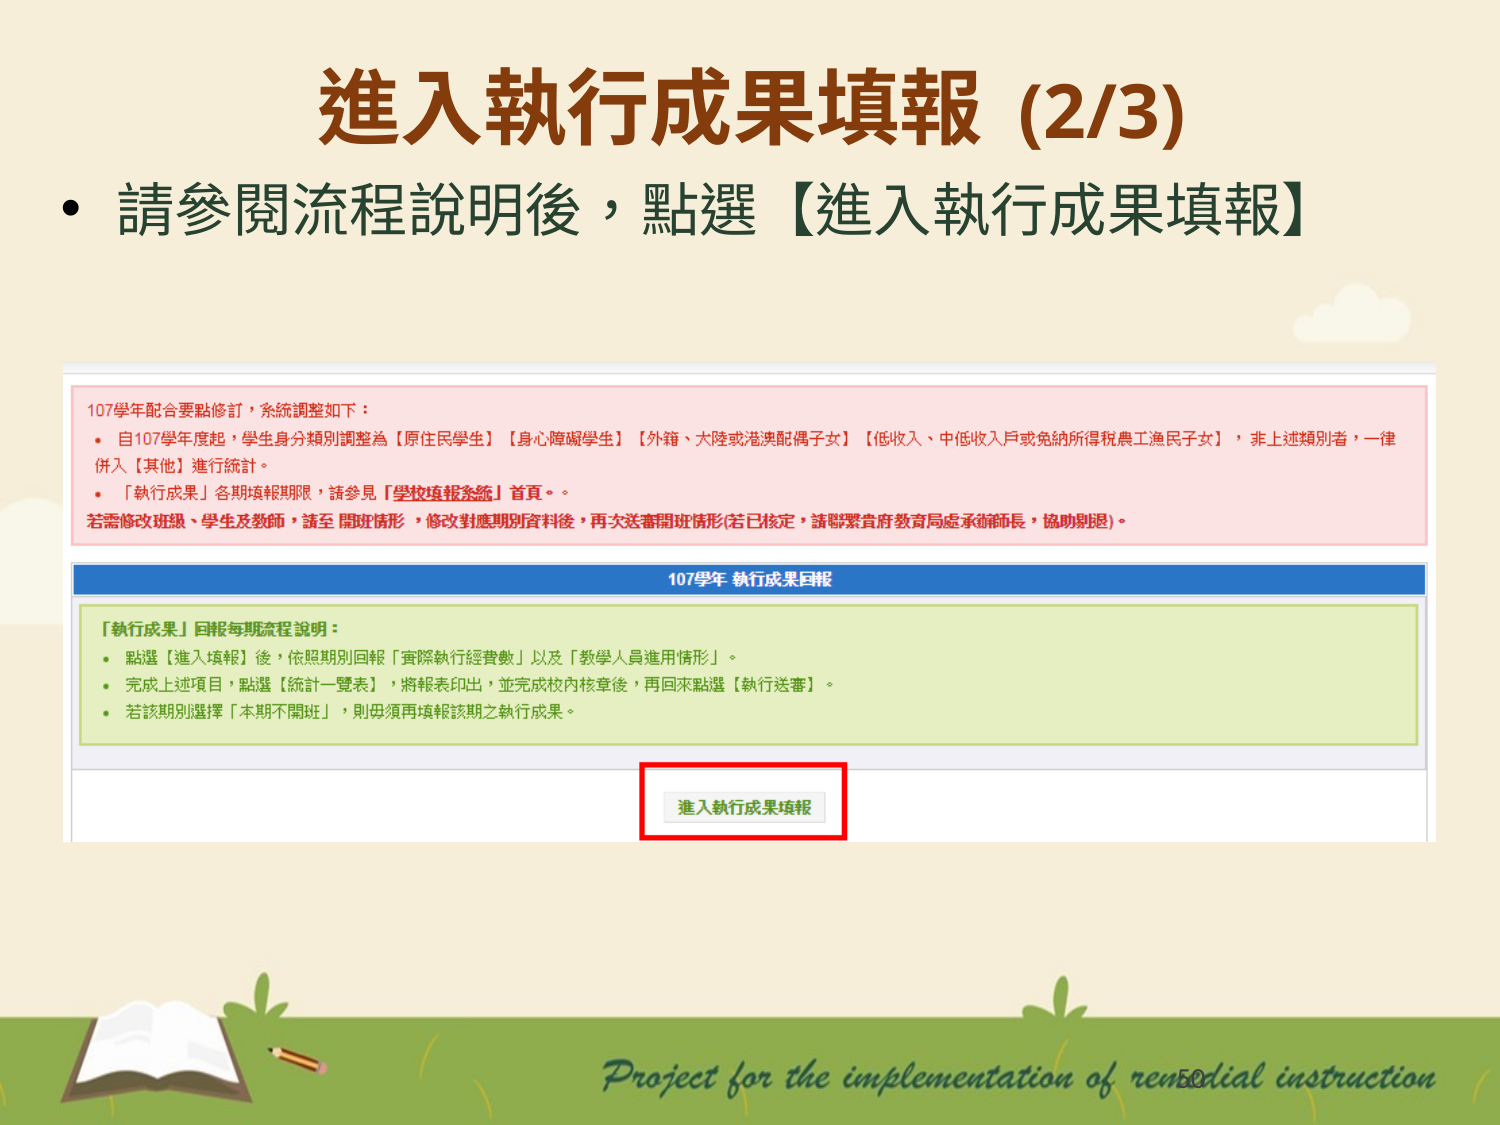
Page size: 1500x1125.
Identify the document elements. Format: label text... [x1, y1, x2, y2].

title 進入執行成果填報 (2/3) [13, 45, 1491, 178]
text_box 請參閱流程說明後，點選【進入執行成果填報】 [46, 178, 1454, 250]
text_box [1161, 1046, 1499, 1107]
picture [63, 361, 1436, 842]
